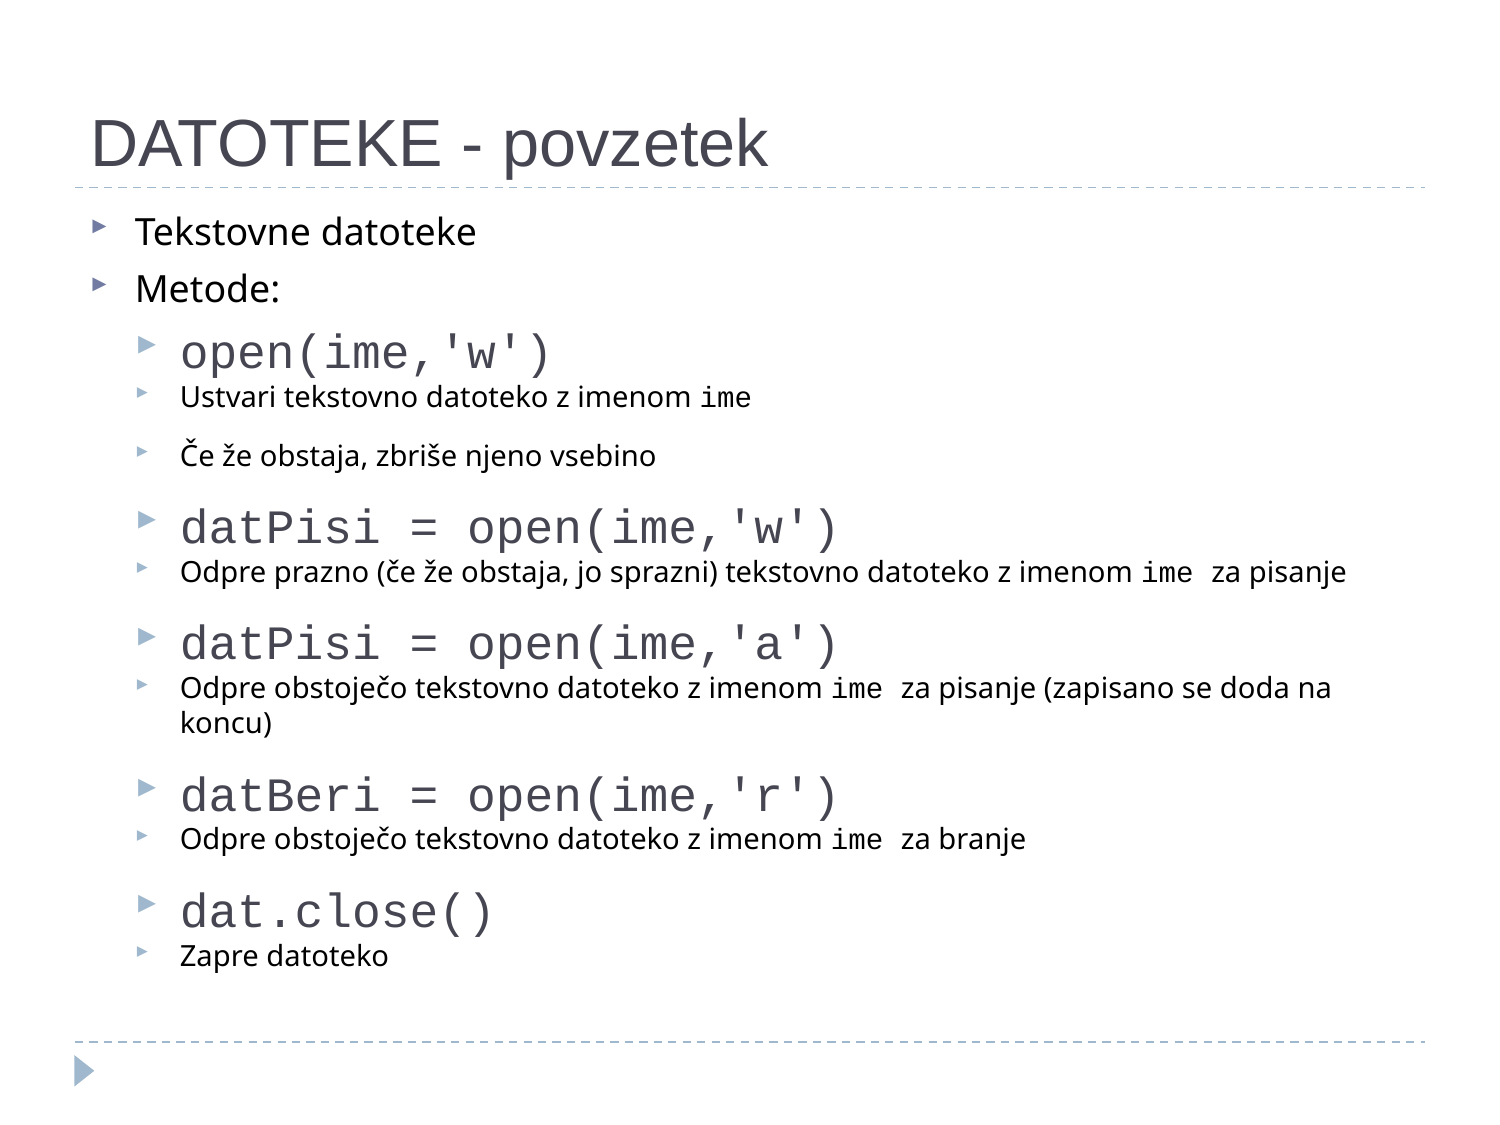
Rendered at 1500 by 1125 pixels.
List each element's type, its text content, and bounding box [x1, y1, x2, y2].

list Tekstovne datoteke Metode: open(ime,'w') Ustvari tekstovno datoteko z imenom ime Če že obstaja, zbriše njeno vsebino datPisi = open(ime,'w') Odpre prazno (če že obstaja, jo sprazni) tekstovno datoteko z imenom ime za pisanje datPisi = open(ime,'a') Odpre obstoječo tekstovno datoteko z imenom ime za pisanje (zapisano se doda na koncu) datBeri = open(ime,'r') Odpre obstoječo tekstovno datoteko z imenom ime za branje dat.close() Zapre datoteko [75, 200, 1425, 1010]
title DATOTEKE - povzetek [75, 24, 1425, 188]
